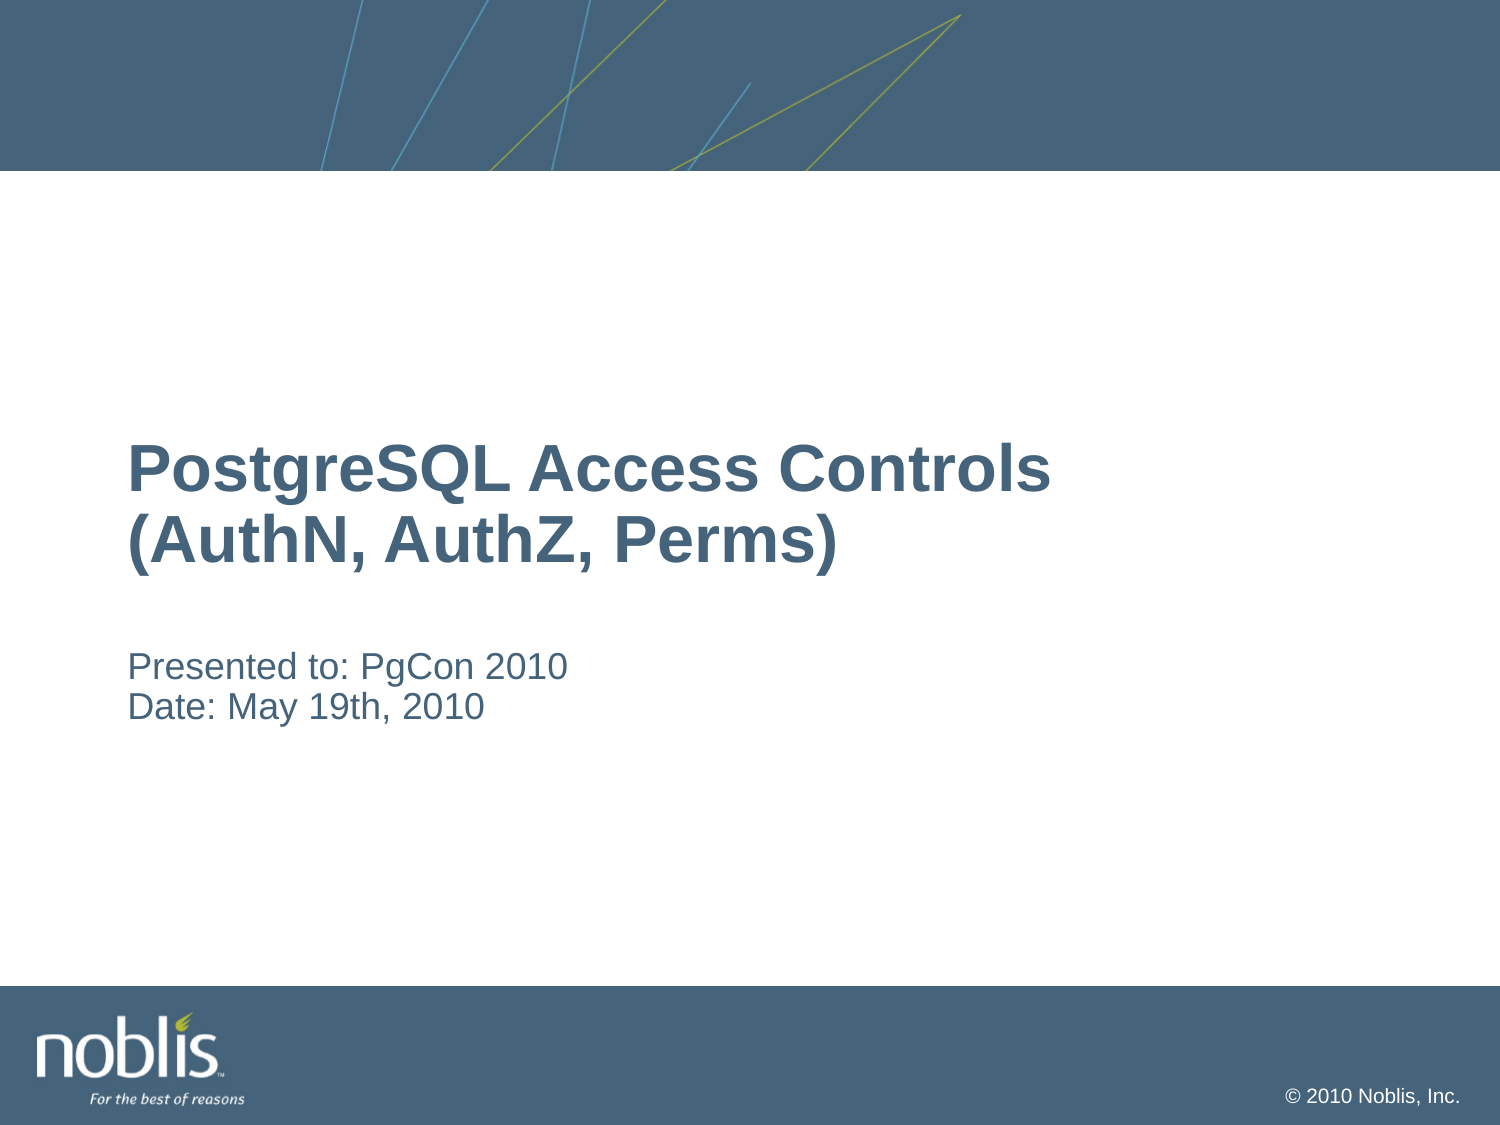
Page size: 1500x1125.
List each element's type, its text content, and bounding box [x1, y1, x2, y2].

picture [0, 986, 1500, 1125]
title PostgreSQL Access Controls (AuthN, AuthZ, Perms) Presented to: PgCon 2010 Date: May 19th, 2010 [112, 425, 1388, 737]
picture [0, 0, 1500, 171]
